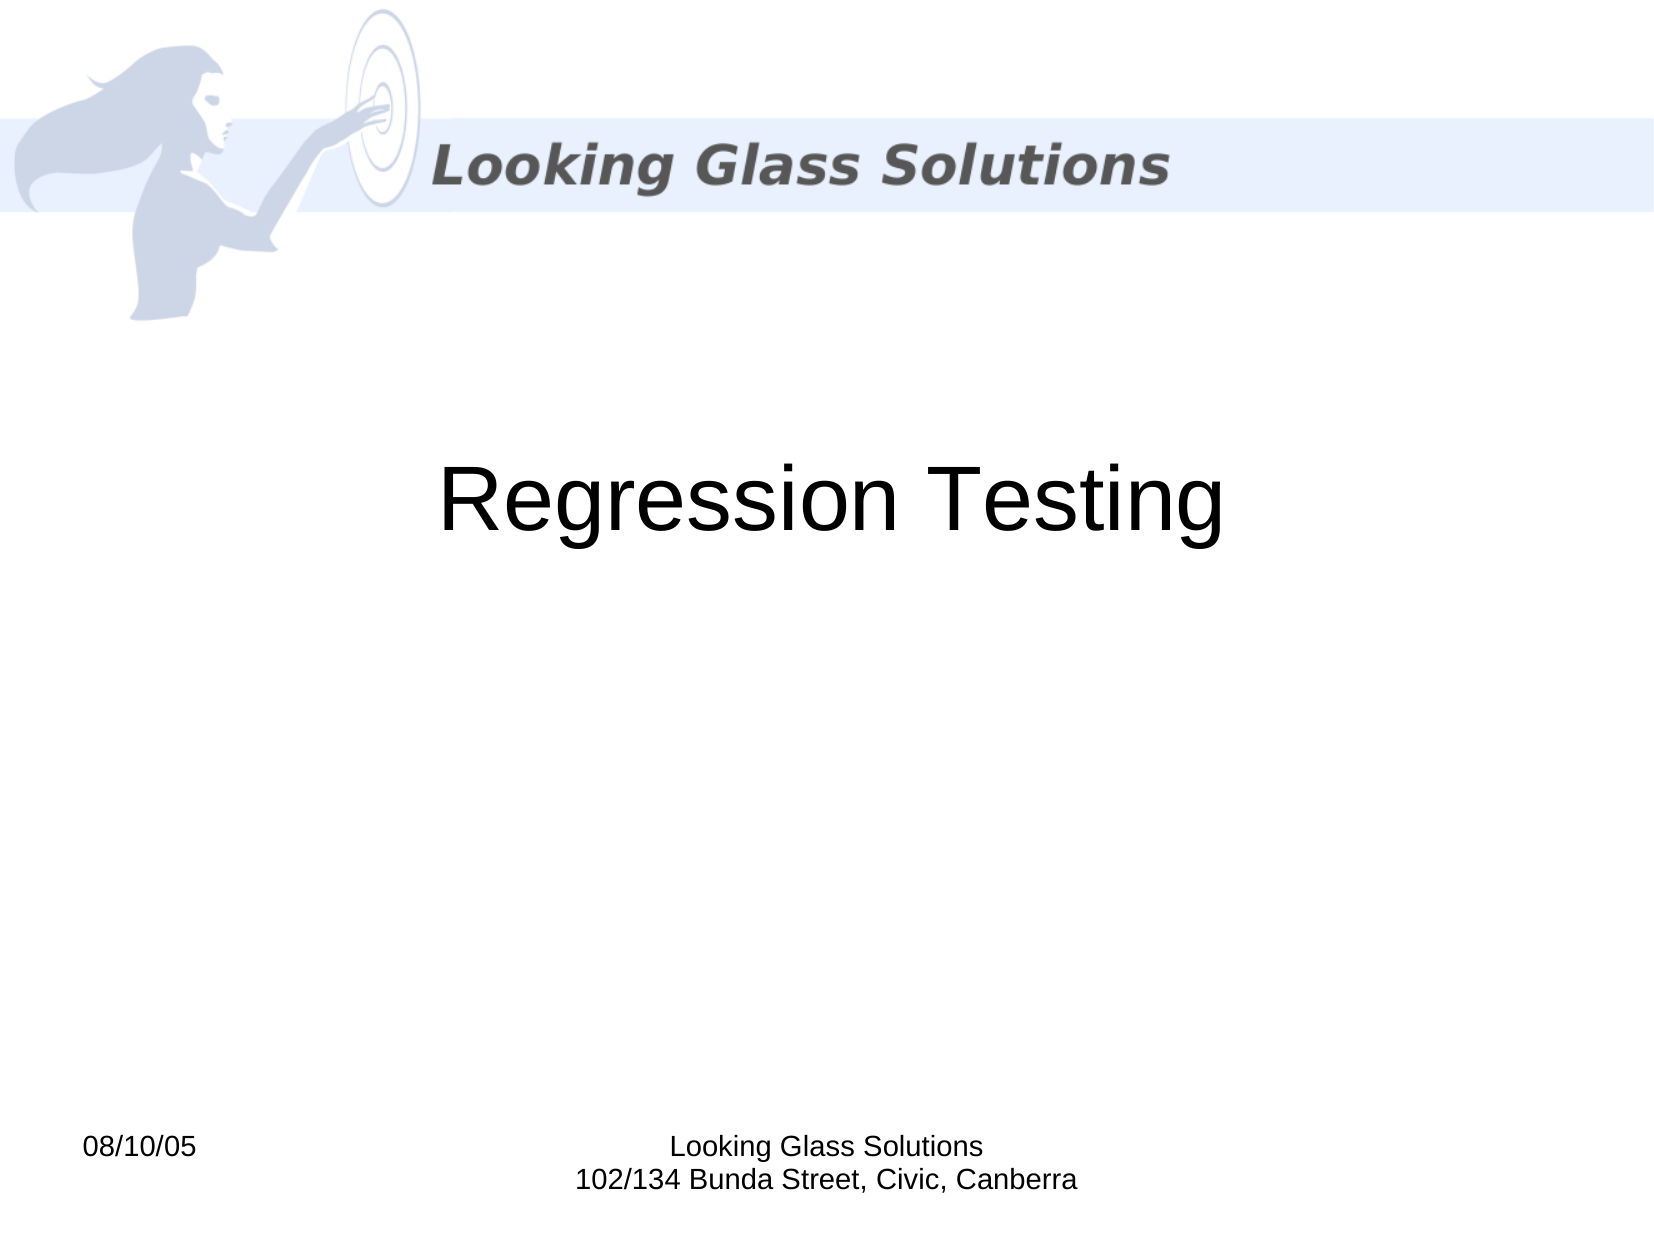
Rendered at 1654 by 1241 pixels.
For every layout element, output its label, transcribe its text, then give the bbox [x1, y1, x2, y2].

title Regression Testing [88, 395, 1577, 603]
picture [0, 0, 1654, 325]
